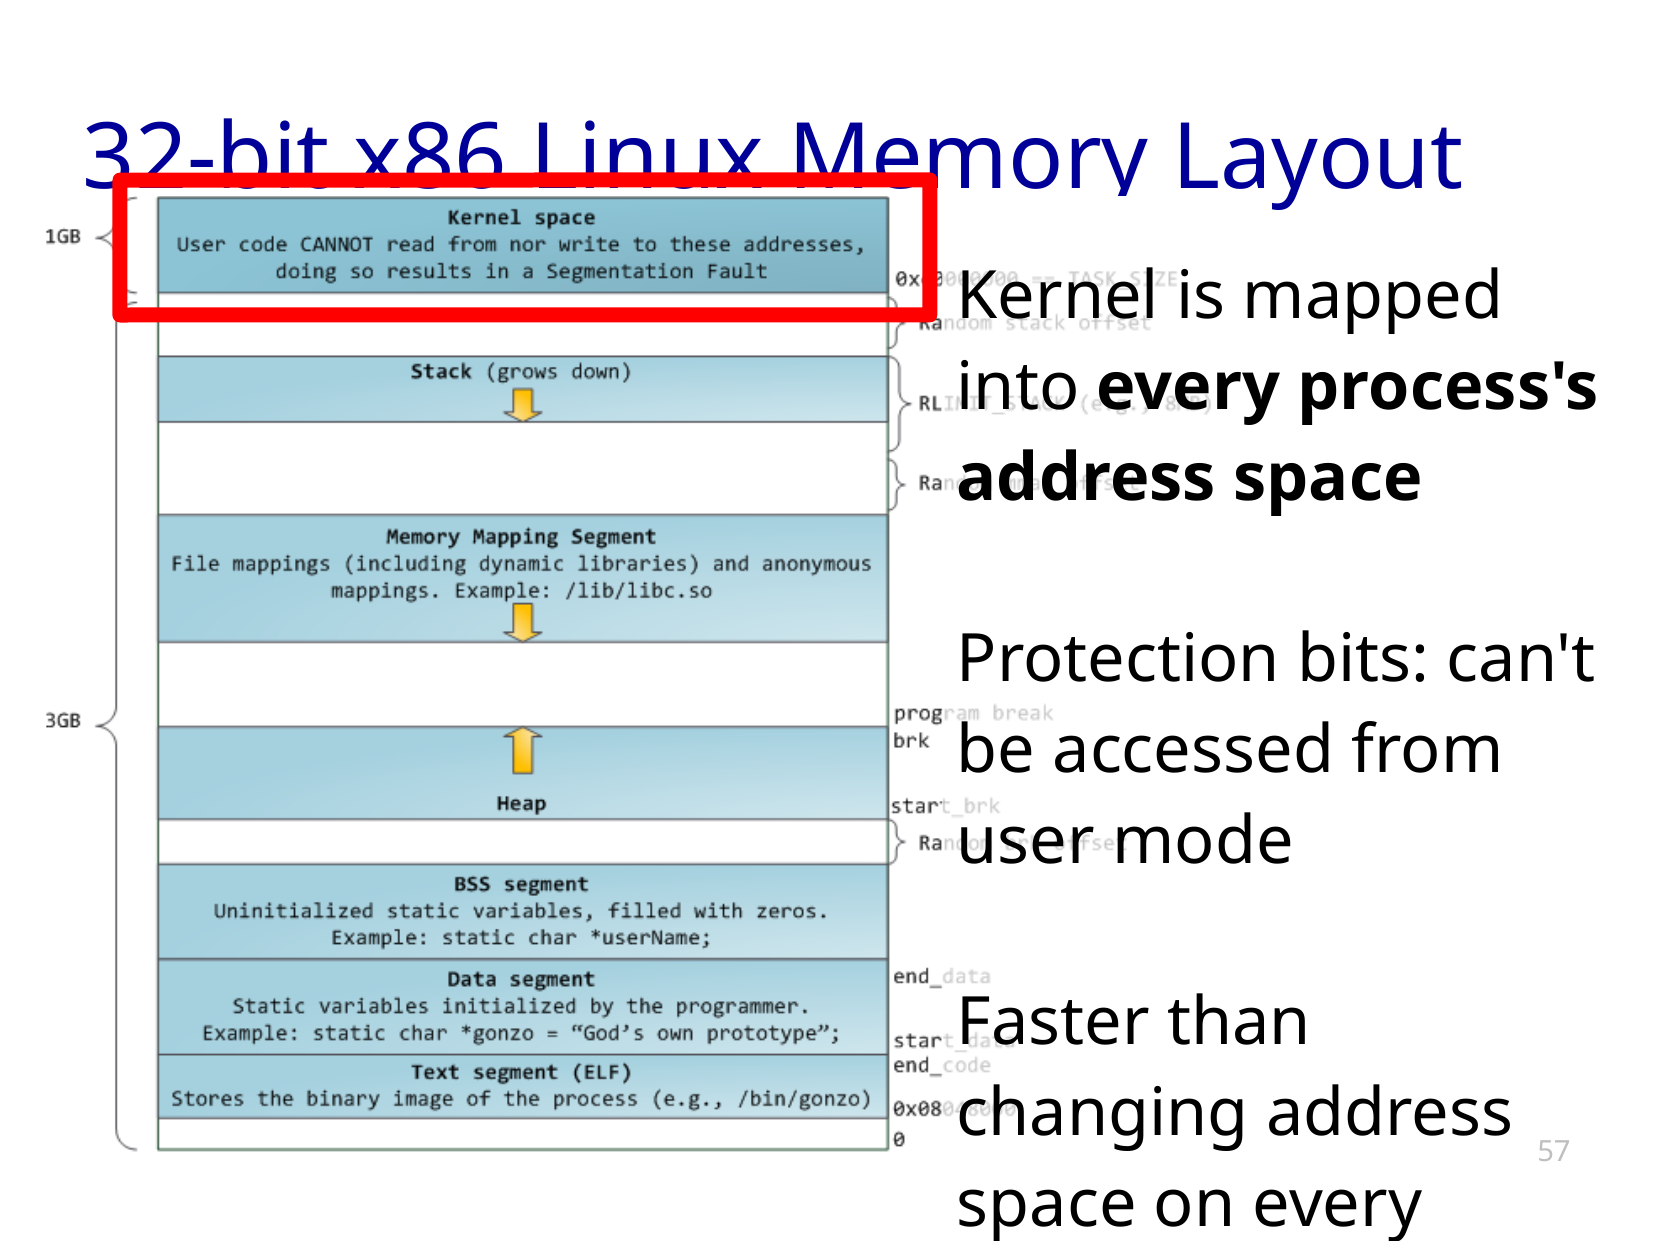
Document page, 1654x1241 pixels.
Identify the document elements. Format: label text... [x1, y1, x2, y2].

title 32-bit x86 Linux Memory Layout [128, 188, 922, 196]
text_box Kernel is mapped into every process's address space Protection bits: can't be accessed from user mode Faster than changing address space on every kernel mode switch [941, 240, 1632, 1214]
picture [128, 196, 922, 307]
picture [45, 196, 1216, 1156]
title 32-bit x86 Linux Memory Layout [82, 49, 1571, 240]
